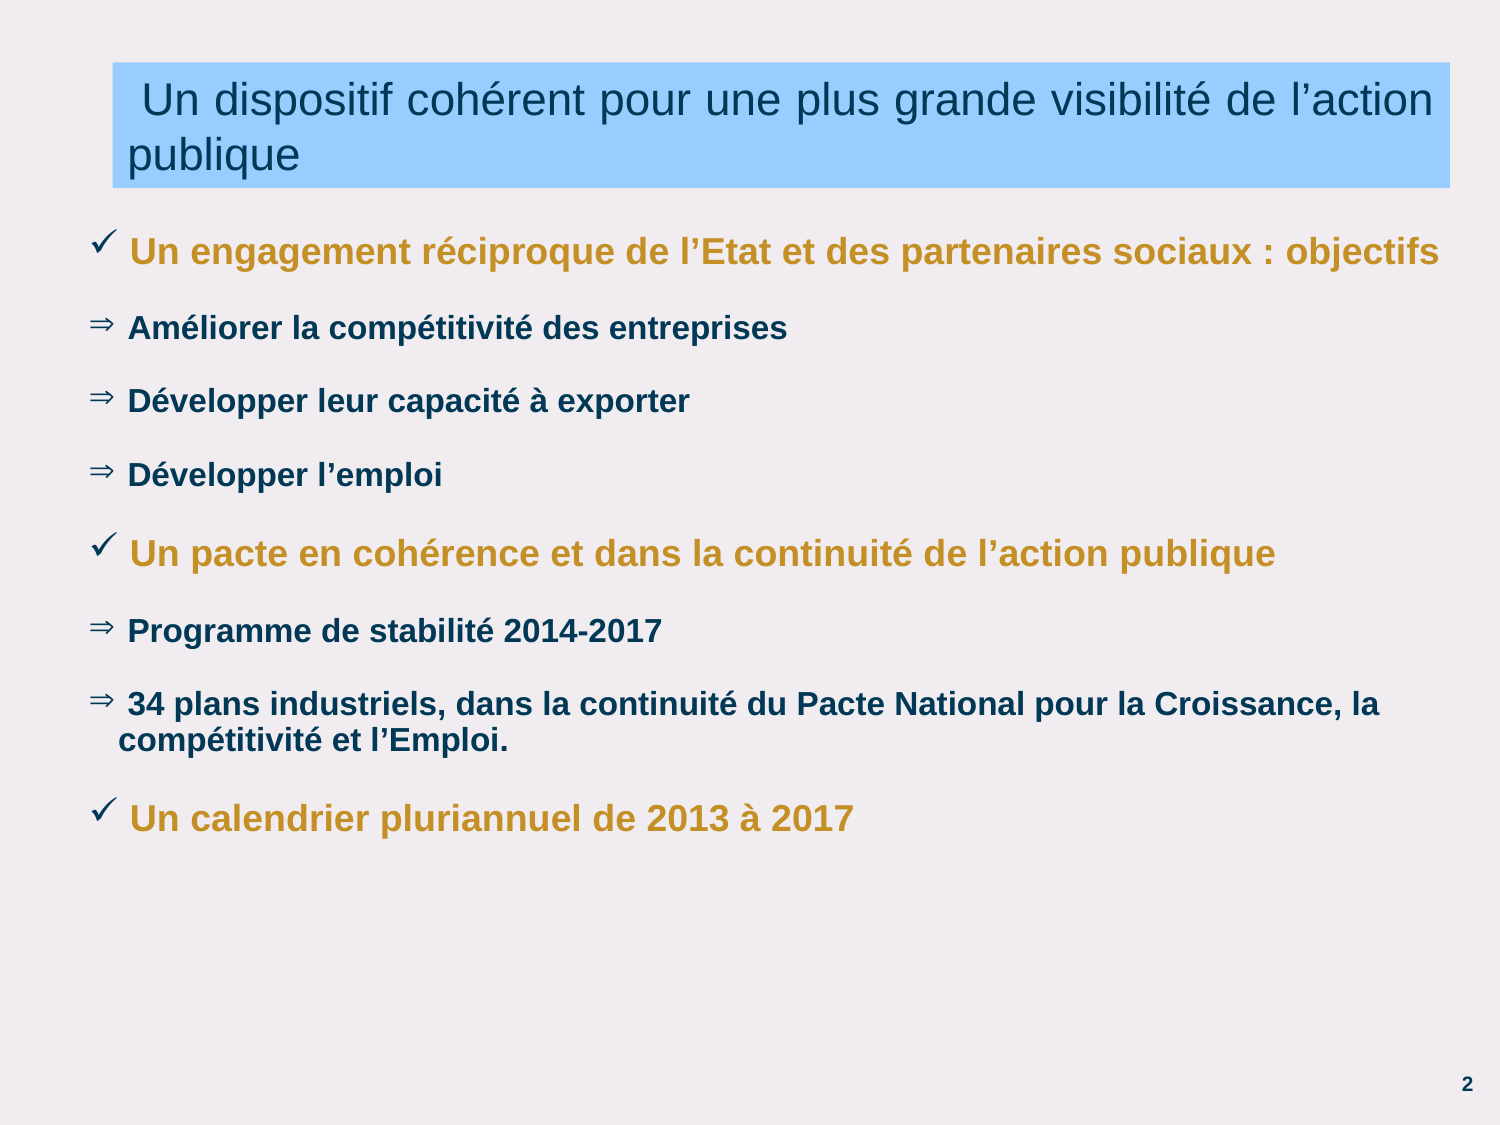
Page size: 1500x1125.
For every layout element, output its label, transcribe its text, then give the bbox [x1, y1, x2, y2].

text_box Un engagement réciproque de l’Etat et des partenaires sociaux : objectifs Améliorer la compétitivité des entreprises Développer leur capacité à exporter Développer l’emploi Un pacte en cohérence et dans la continuité de l’action publique Programme de stabilité 2014-2017 34 plans industriels, dans la continuité du Pacte National pour la Croissance, la compétitivité et l’Emploi. Un calendrier pluriannuel de 2013 à 2017 [88, 231, 1459, 865]
text_box Un dispositif cohérent pour une plus grande visibilité de l’action publique [112, 62, 1450, 188]
